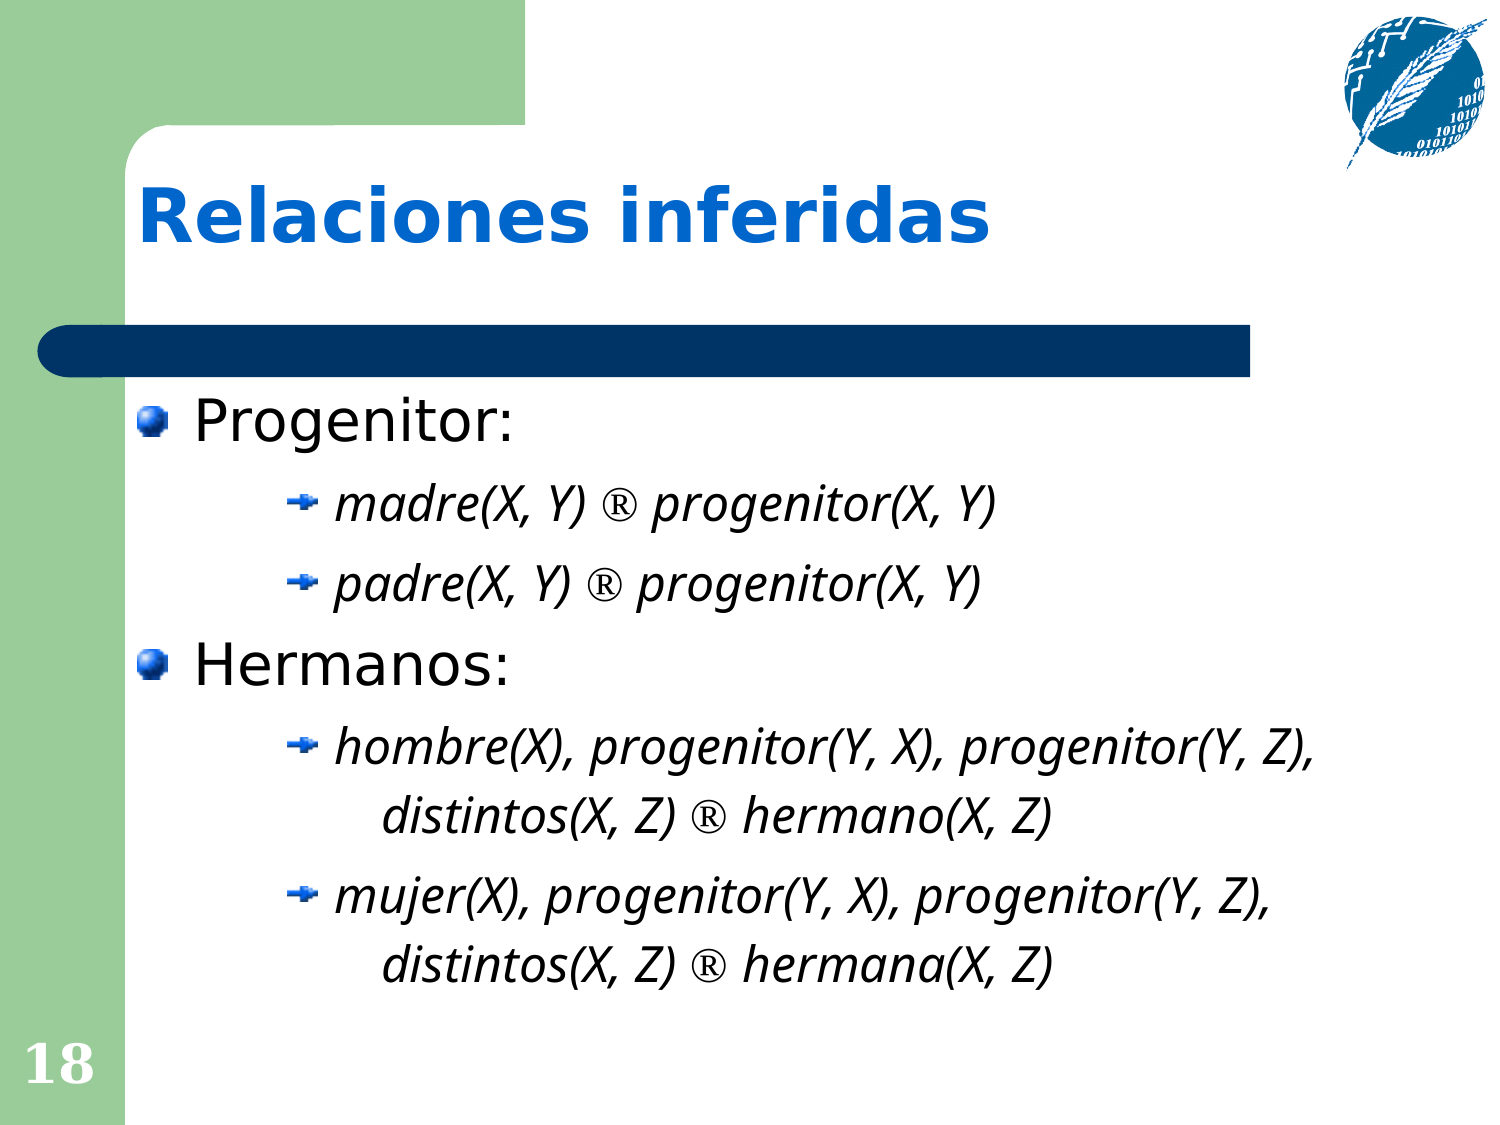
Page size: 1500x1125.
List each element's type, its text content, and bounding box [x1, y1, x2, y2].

picture [1433, 139, 1440, 147]
picture [1427, 138, 1431, 148]
list Progenitor: madre(X, Y) ® progenitor(X, Y) padre(X, Y) ® progenitor(X, Y) Hermanos: hombre(X), progenitor(Y, X), progenitor(Y, Z), distintos(X, Z) ® hermano(X, Z) mujer(X), progenitor(Y, X), progenitor(Y, Z), distintos(X, Z) ® hermana(X, Z) [137, 387, 1400, 1097]
picture [1416, 140, 1425, 149]
picture [1436, 127, 1450, 136]
picture [1341, 15, 1487, 172]
title Relaciones inferidas [136, 136, 1414, 301]
